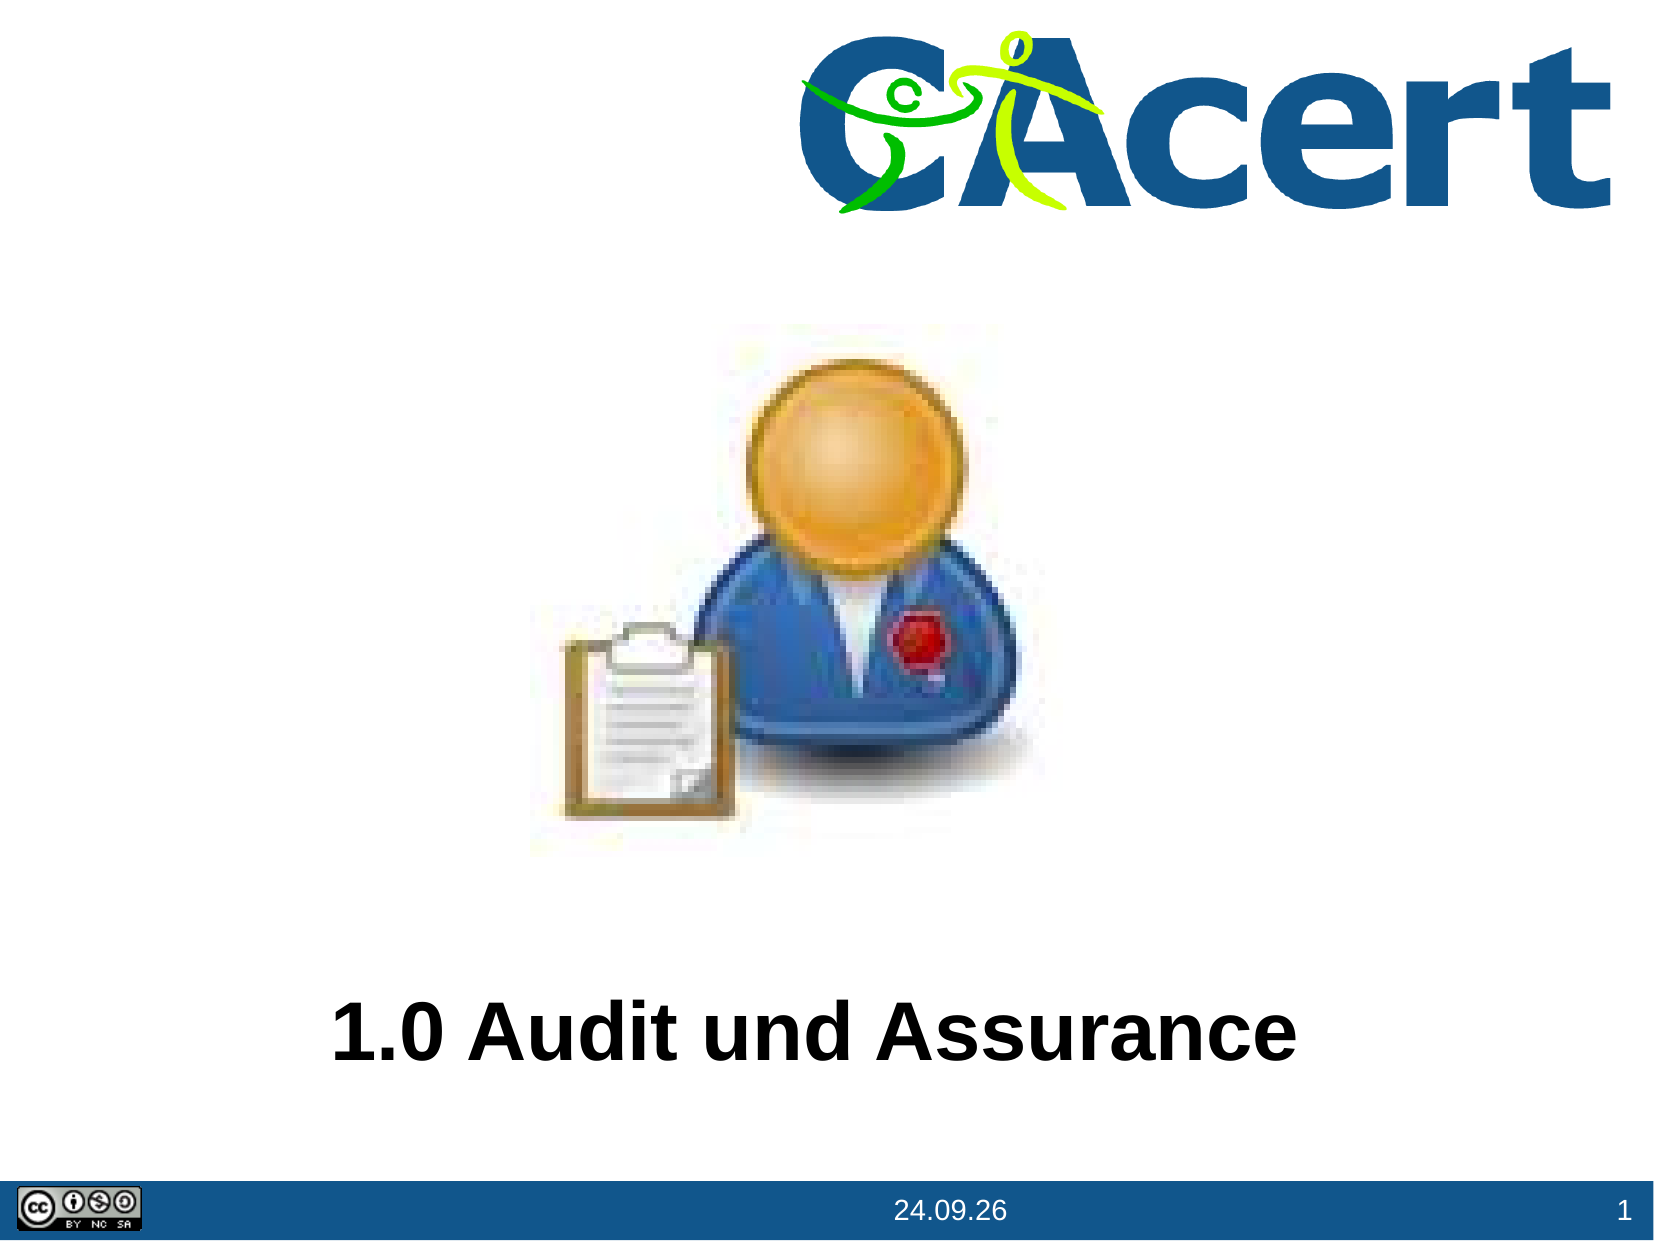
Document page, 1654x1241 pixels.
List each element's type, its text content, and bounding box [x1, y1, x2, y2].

picture [530, 324, 1063, 857]
picture [797, 27, 1613, 215]
title 1.0 Audit und Assurance [70, 941, 1560, 1123]
picture [17, 1186, 142, 1231]
